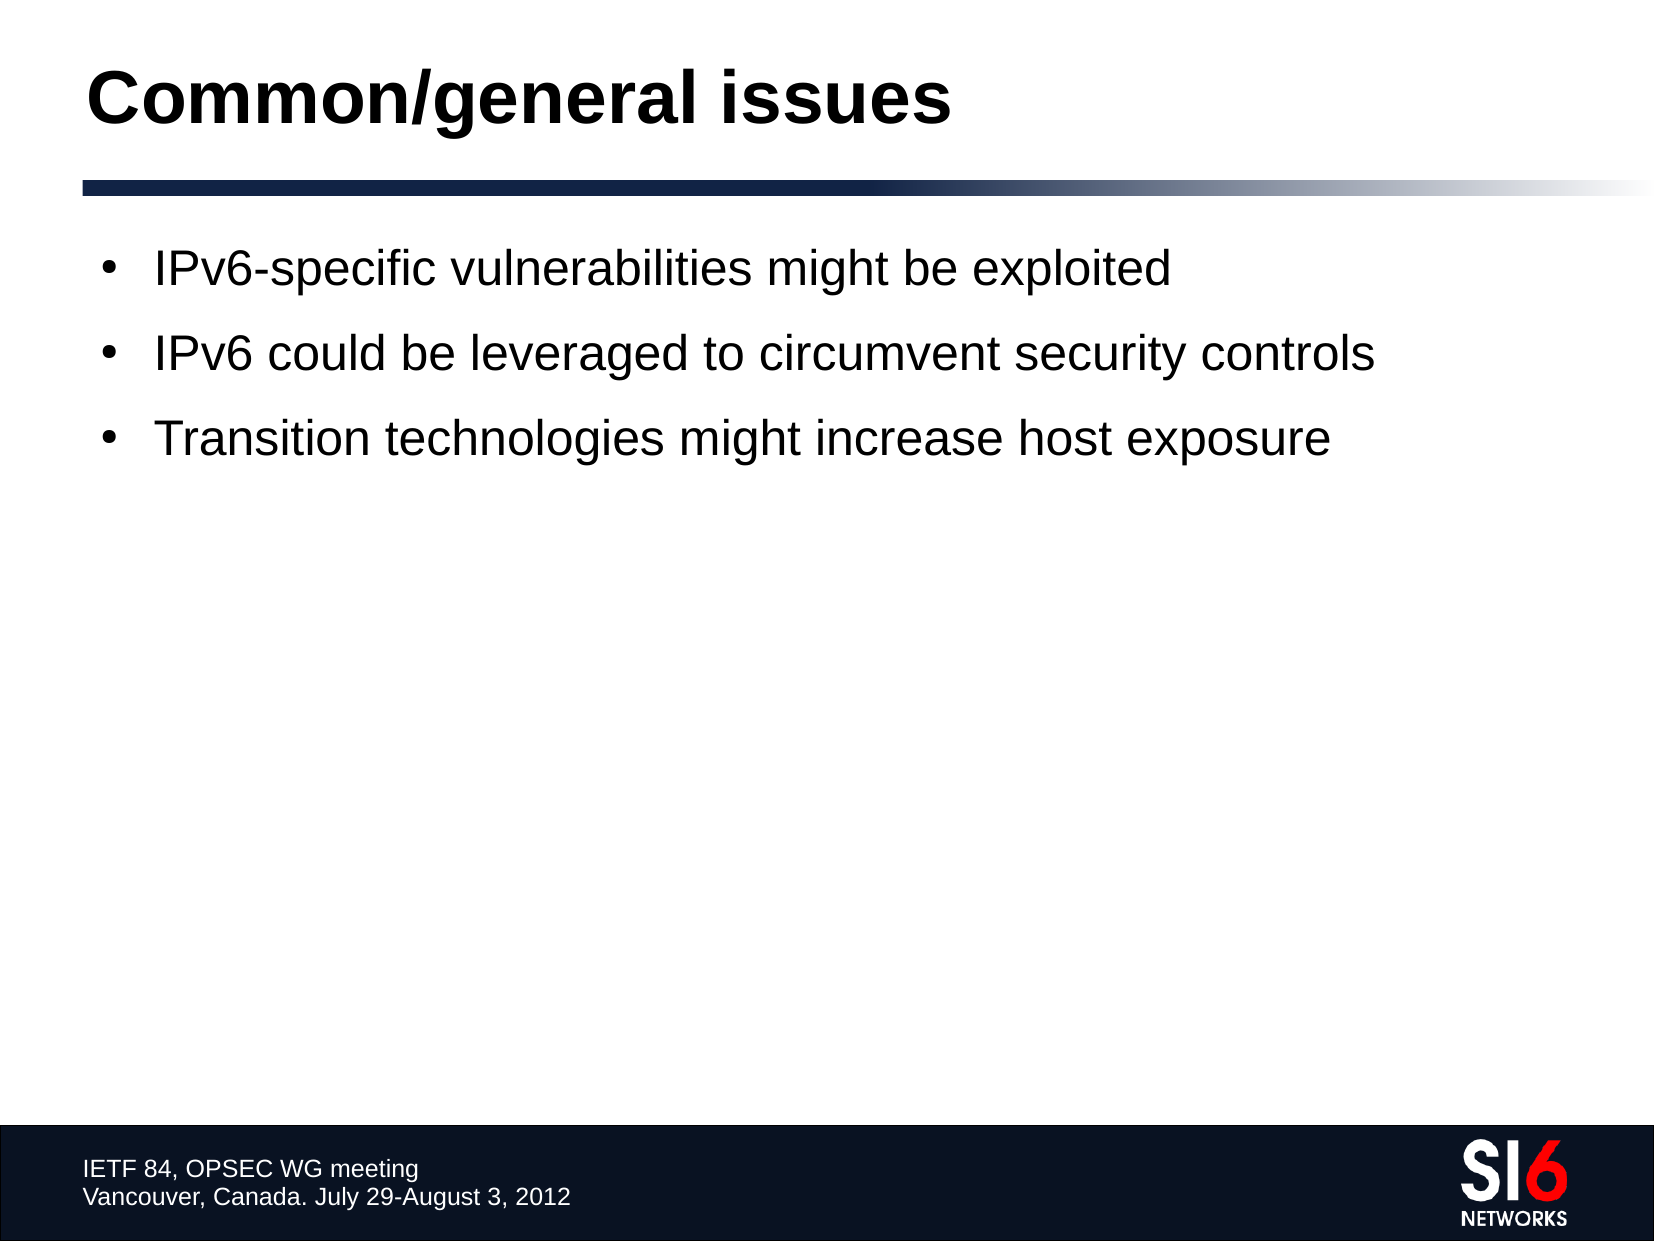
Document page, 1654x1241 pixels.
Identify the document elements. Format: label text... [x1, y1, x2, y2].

picture [1461, 1139, 1567, 1226]
title Common/general issues [86, 30, 1576, 166]
list IPv6-specific vulnerabilities might be exploited IPv6 could be leveraged to circumvent security controls Transition technologies might increase host exposure [82, 240, 1571, 1059]
